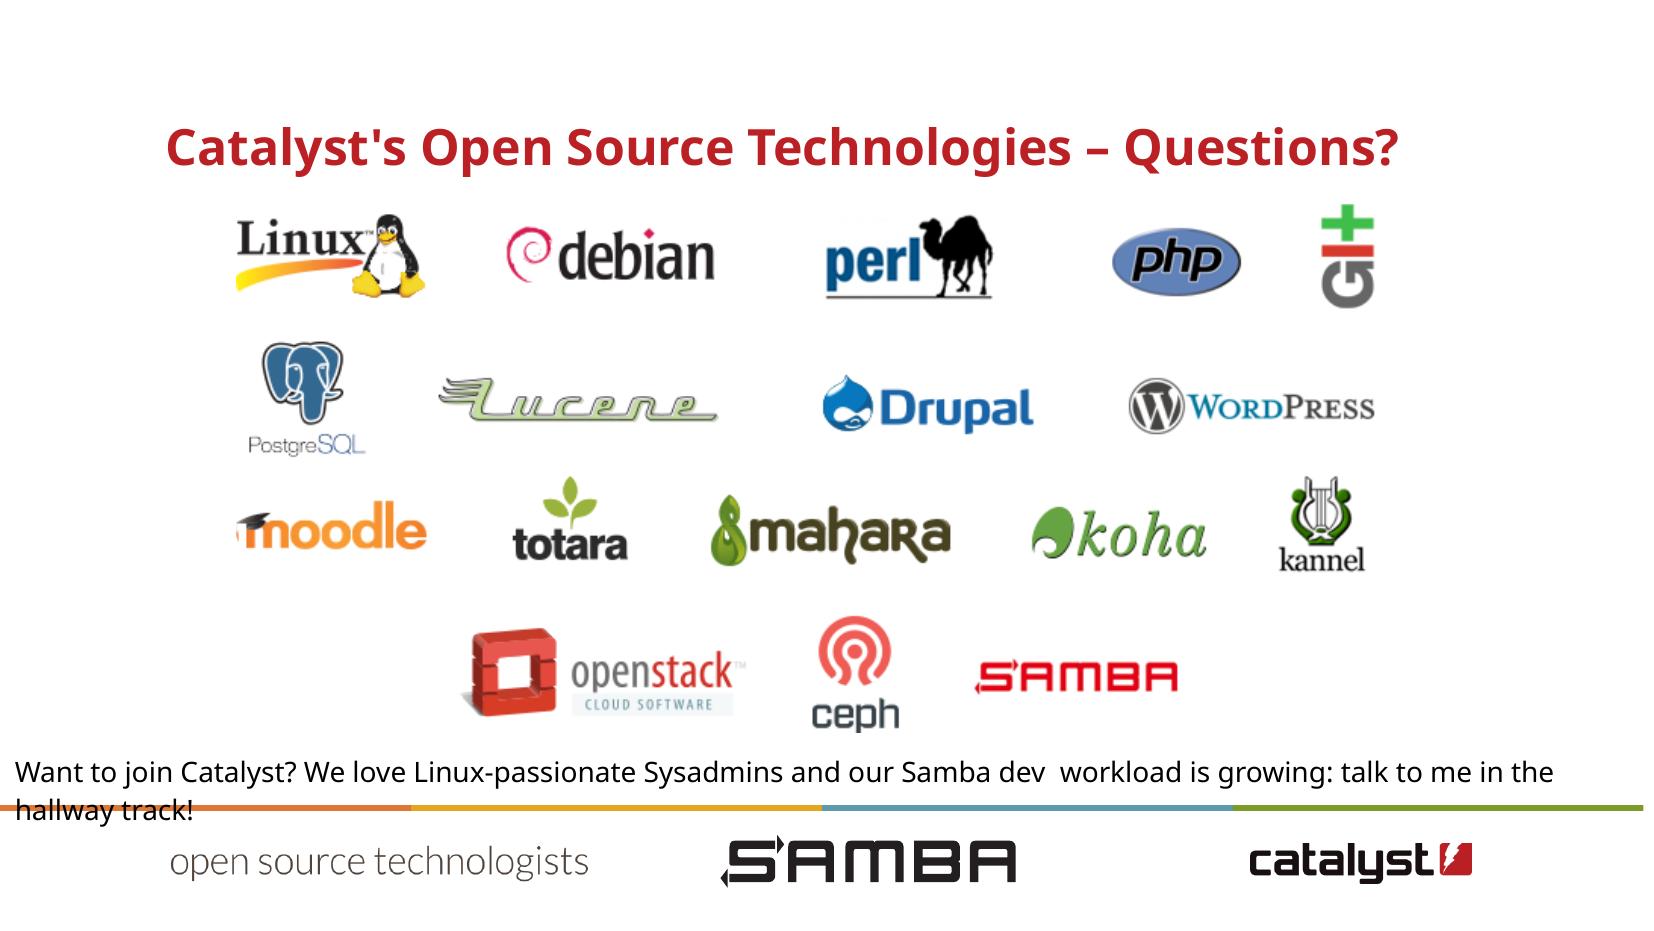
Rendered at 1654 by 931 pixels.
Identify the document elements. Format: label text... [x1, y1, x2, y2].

picture [236, 204, 1379, 733]
text_box Want to join Catalyst? We love Linux-passionate Sysadmins and our Samba dev workload is growing: talk to me in the hallway track! [0, 745, 1654, 828]
title Catalyst's Open Source Technologies – Questions? [165, 68, 1489, 224]
picture [0, 828, 1644, 884]
